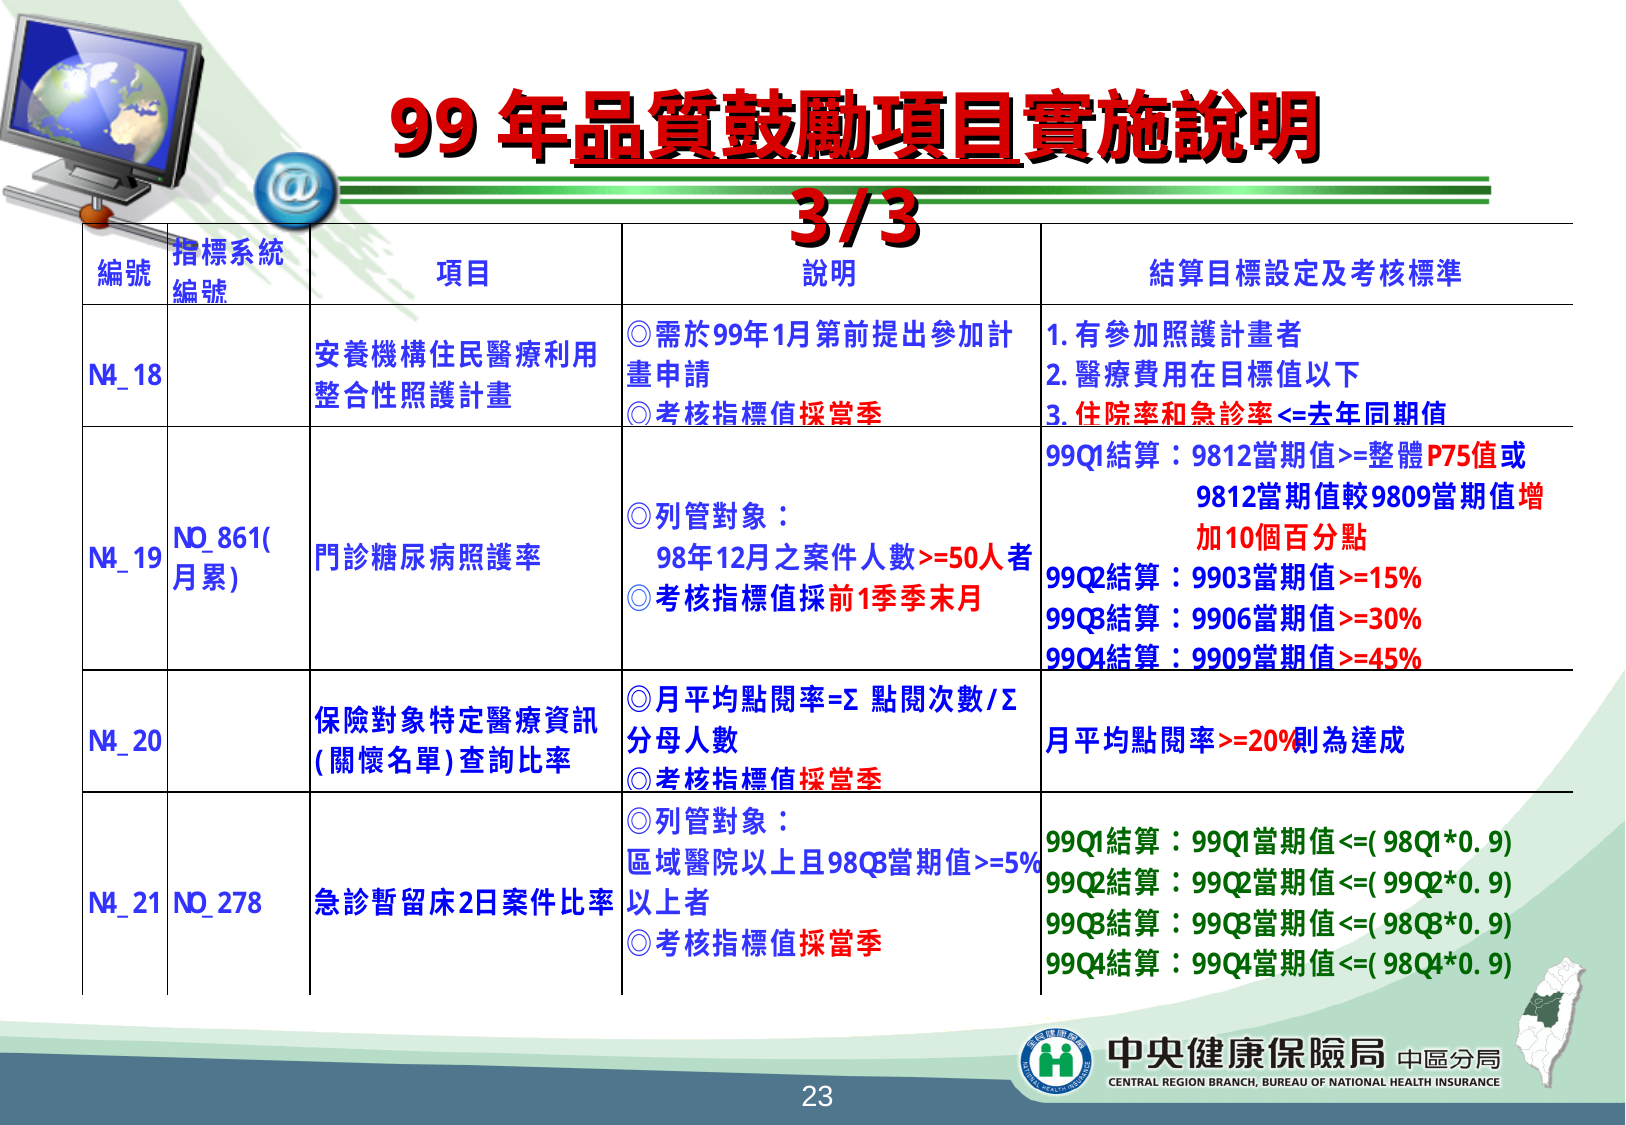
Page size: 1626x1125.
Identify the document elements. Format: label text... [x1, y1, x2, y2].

picture [82, 222, 1575, 997]
text_box [627, 1065, 1008, 1125]
text_box 99年品質鼓勵項目實施說明 3/3 [308, 70, 1399, 177]
